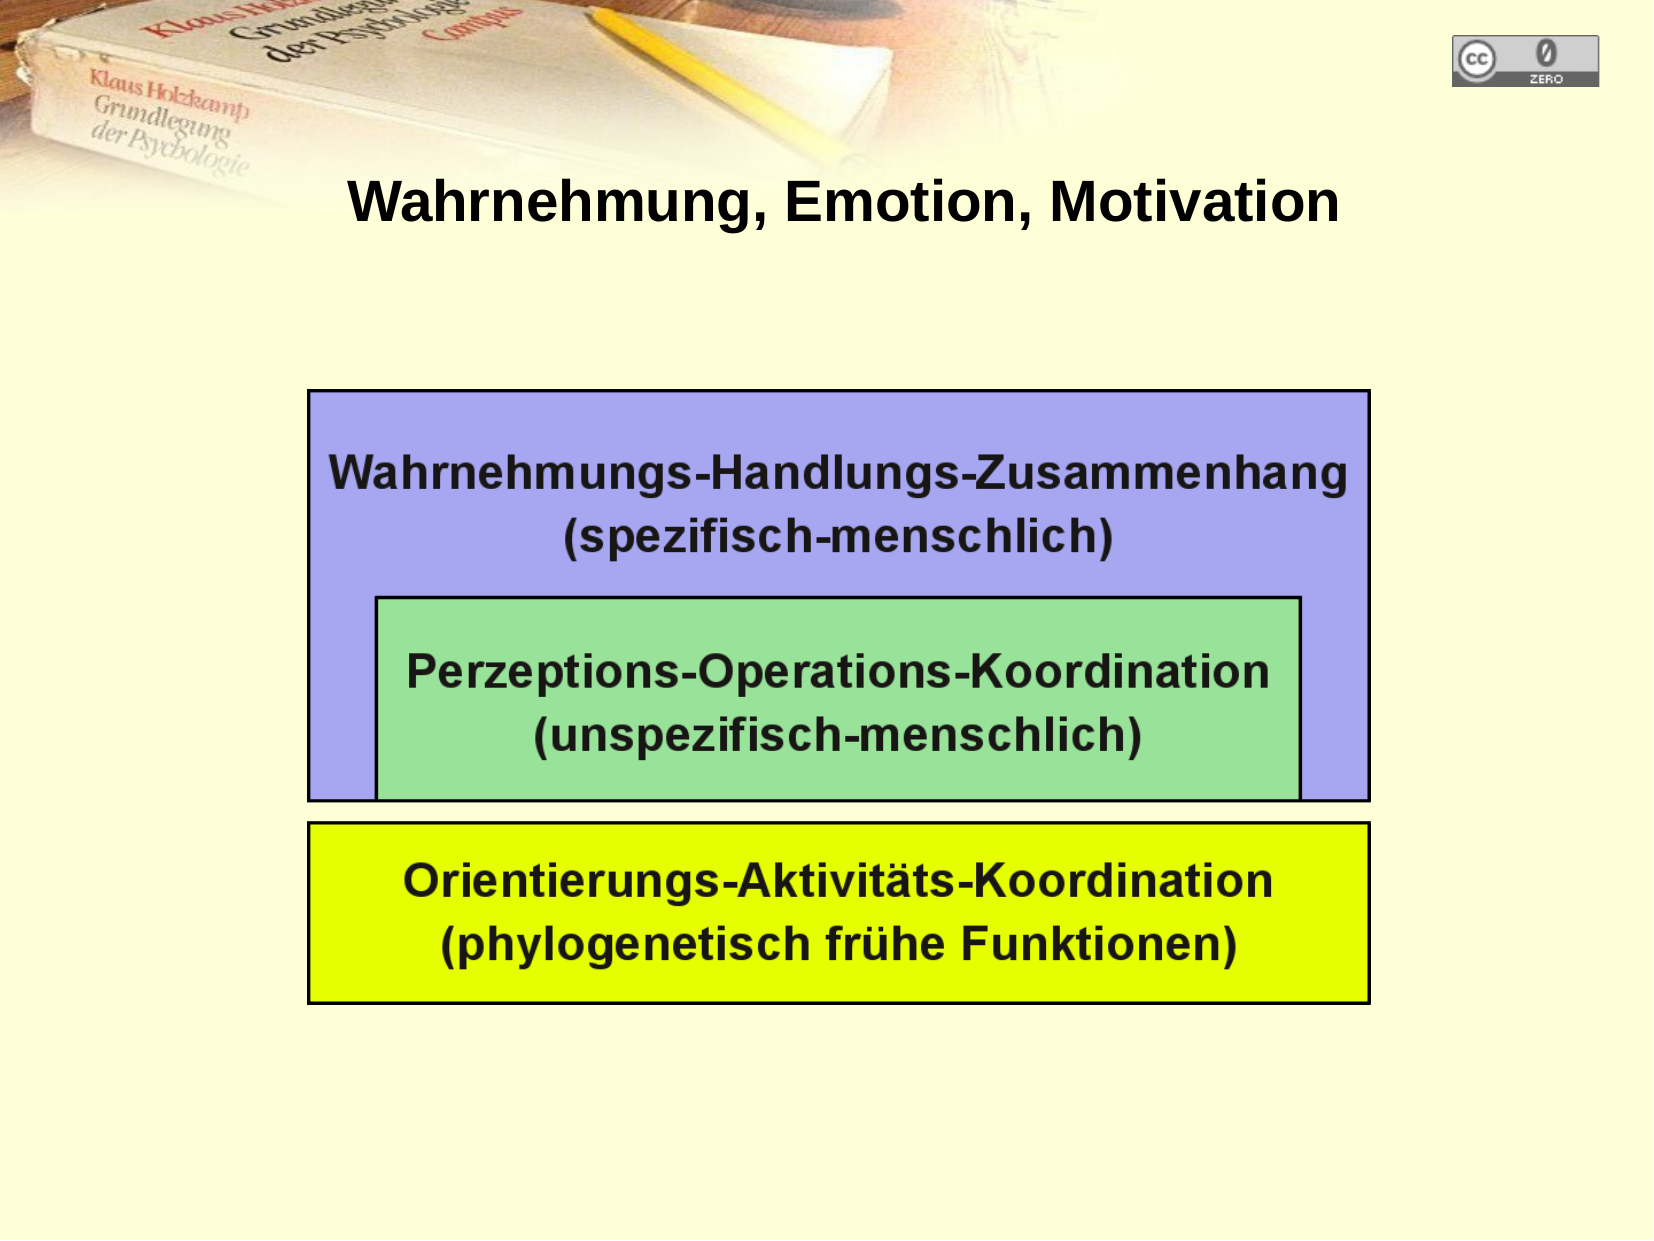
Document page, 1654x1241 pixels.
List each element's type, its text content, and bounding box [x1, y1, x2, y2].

title Wahrnehmung, Emotion, Motivation [82, 124, 1607, 278]
picture [0, 0, 1156, 213]
picture [307, 389, 1371, 1005]
picture [1452, 35, 1600, 87]
